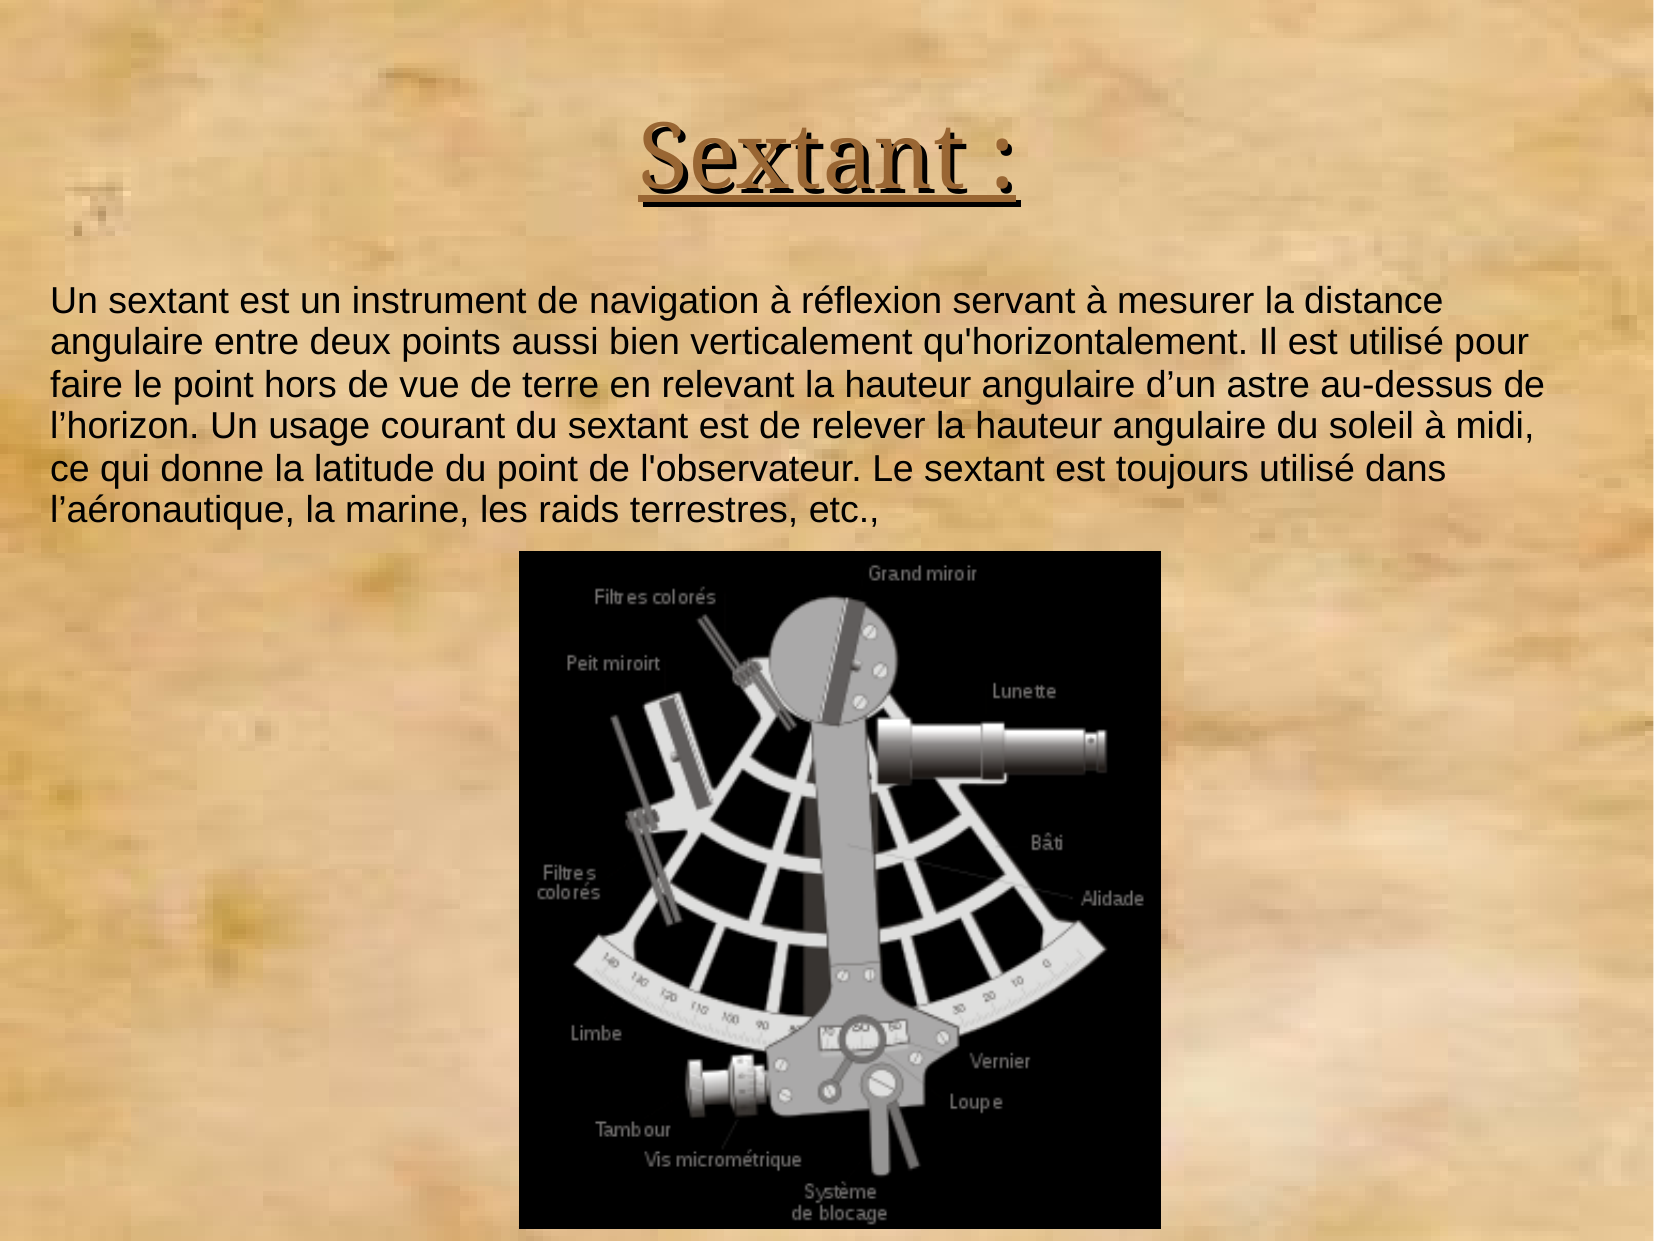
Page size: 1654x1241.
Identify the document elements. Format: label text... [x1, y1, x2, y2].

title Sextant : [82, 49, 1571, 257]
picture [0, 0, 1654, 1241]
text_box Un sextant est un instrument de navigation à réflexion servant à mesurer la distance angulaire entre deux points aussi bien verticalement qu'horizontalement. Il est utilisé pour faire le point hors de vue de terre en relevant la hauteur angulaire d’un astre au-dessus de l’horizon. Un usage courant du sextant est de relever la hauteur angulaire du soleil à midi, ce qui donne la latitude du point de l'observateur. Le sextant est toujours utilisé dans l’aéronautique, la marine, les raids terrestres, etc., [35, 271, 1595, 544]
